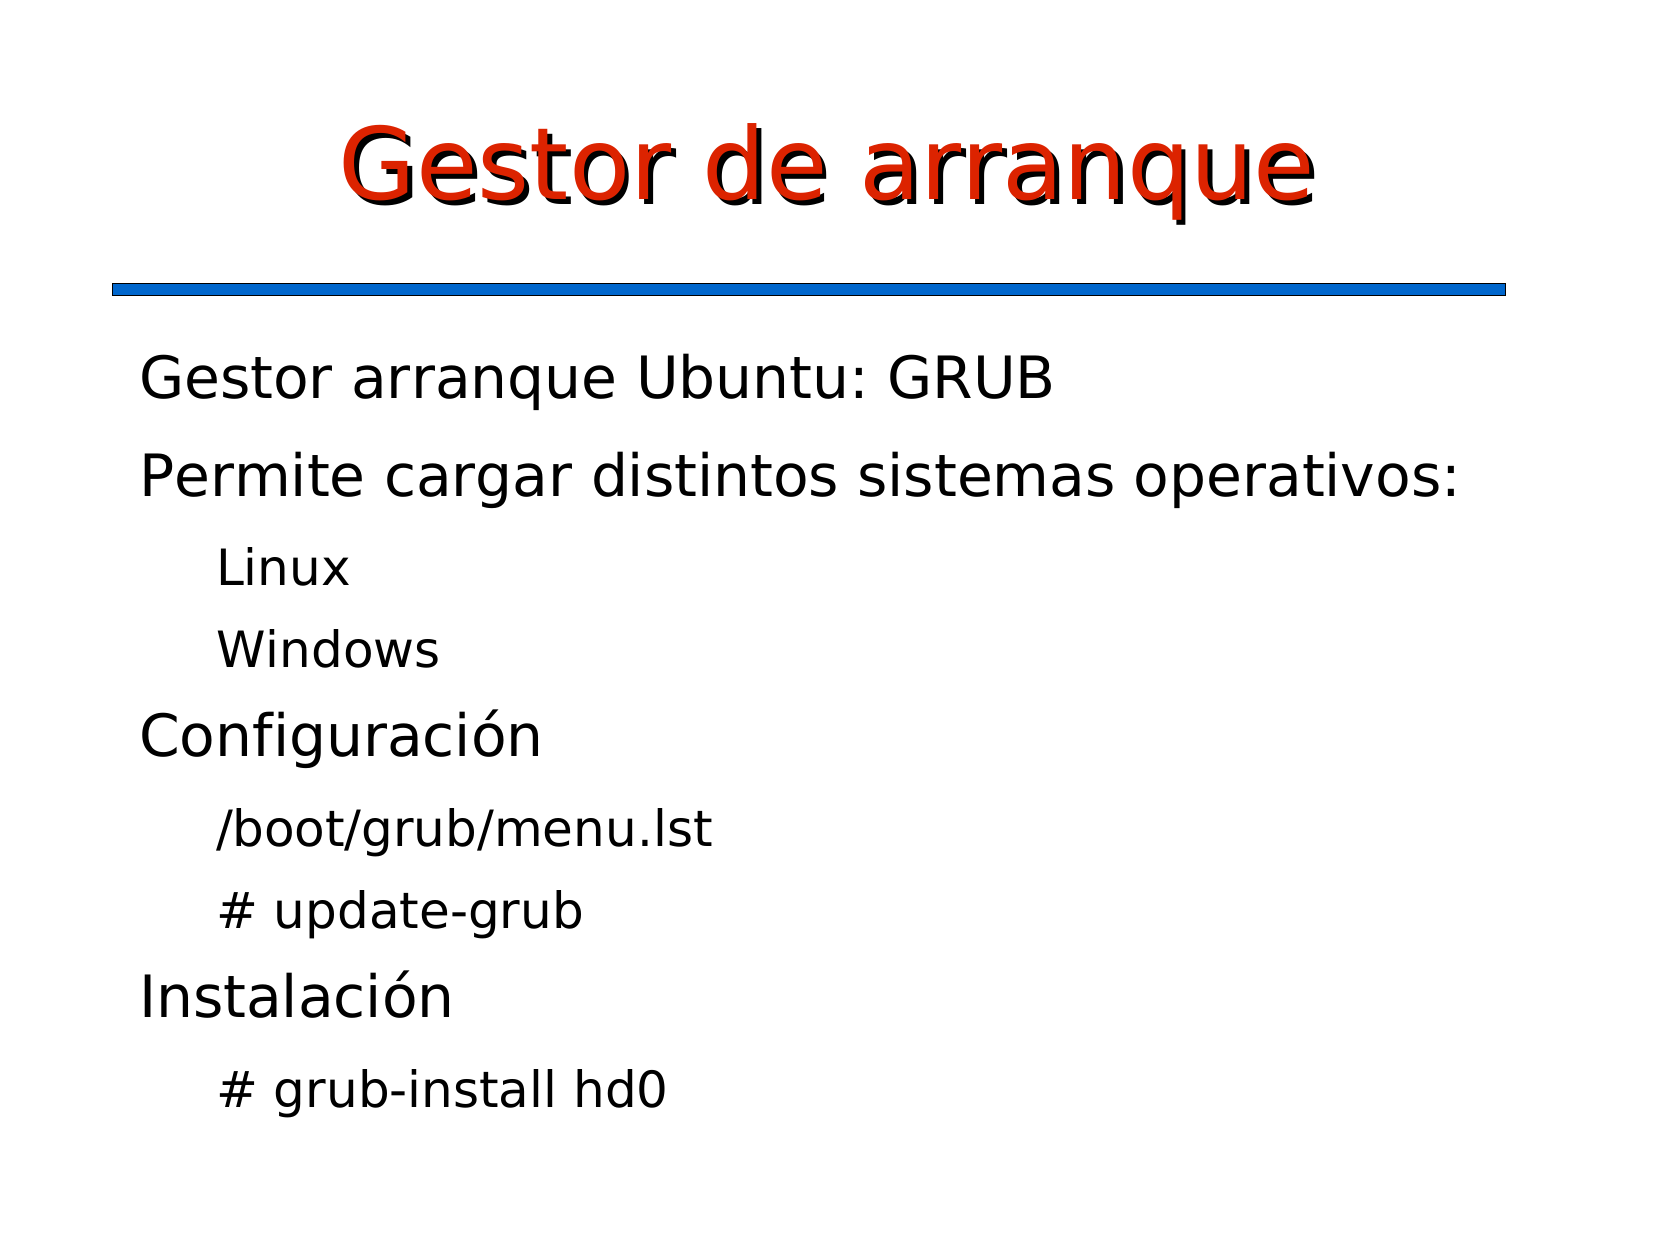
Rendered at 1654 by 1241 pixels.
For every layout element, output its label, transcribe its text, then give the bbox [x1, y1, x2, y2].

title Gestor de arranque [121, 61, 1534, 269]
list Gestor arranque Ubuntu: GRUB Permite cargar distintos sistemas operativos: Linux Windows Configuración /boot/grub/menu.lst # update-grub Instalación # grub-install hd0 [121, 344, 1534, 1127]
